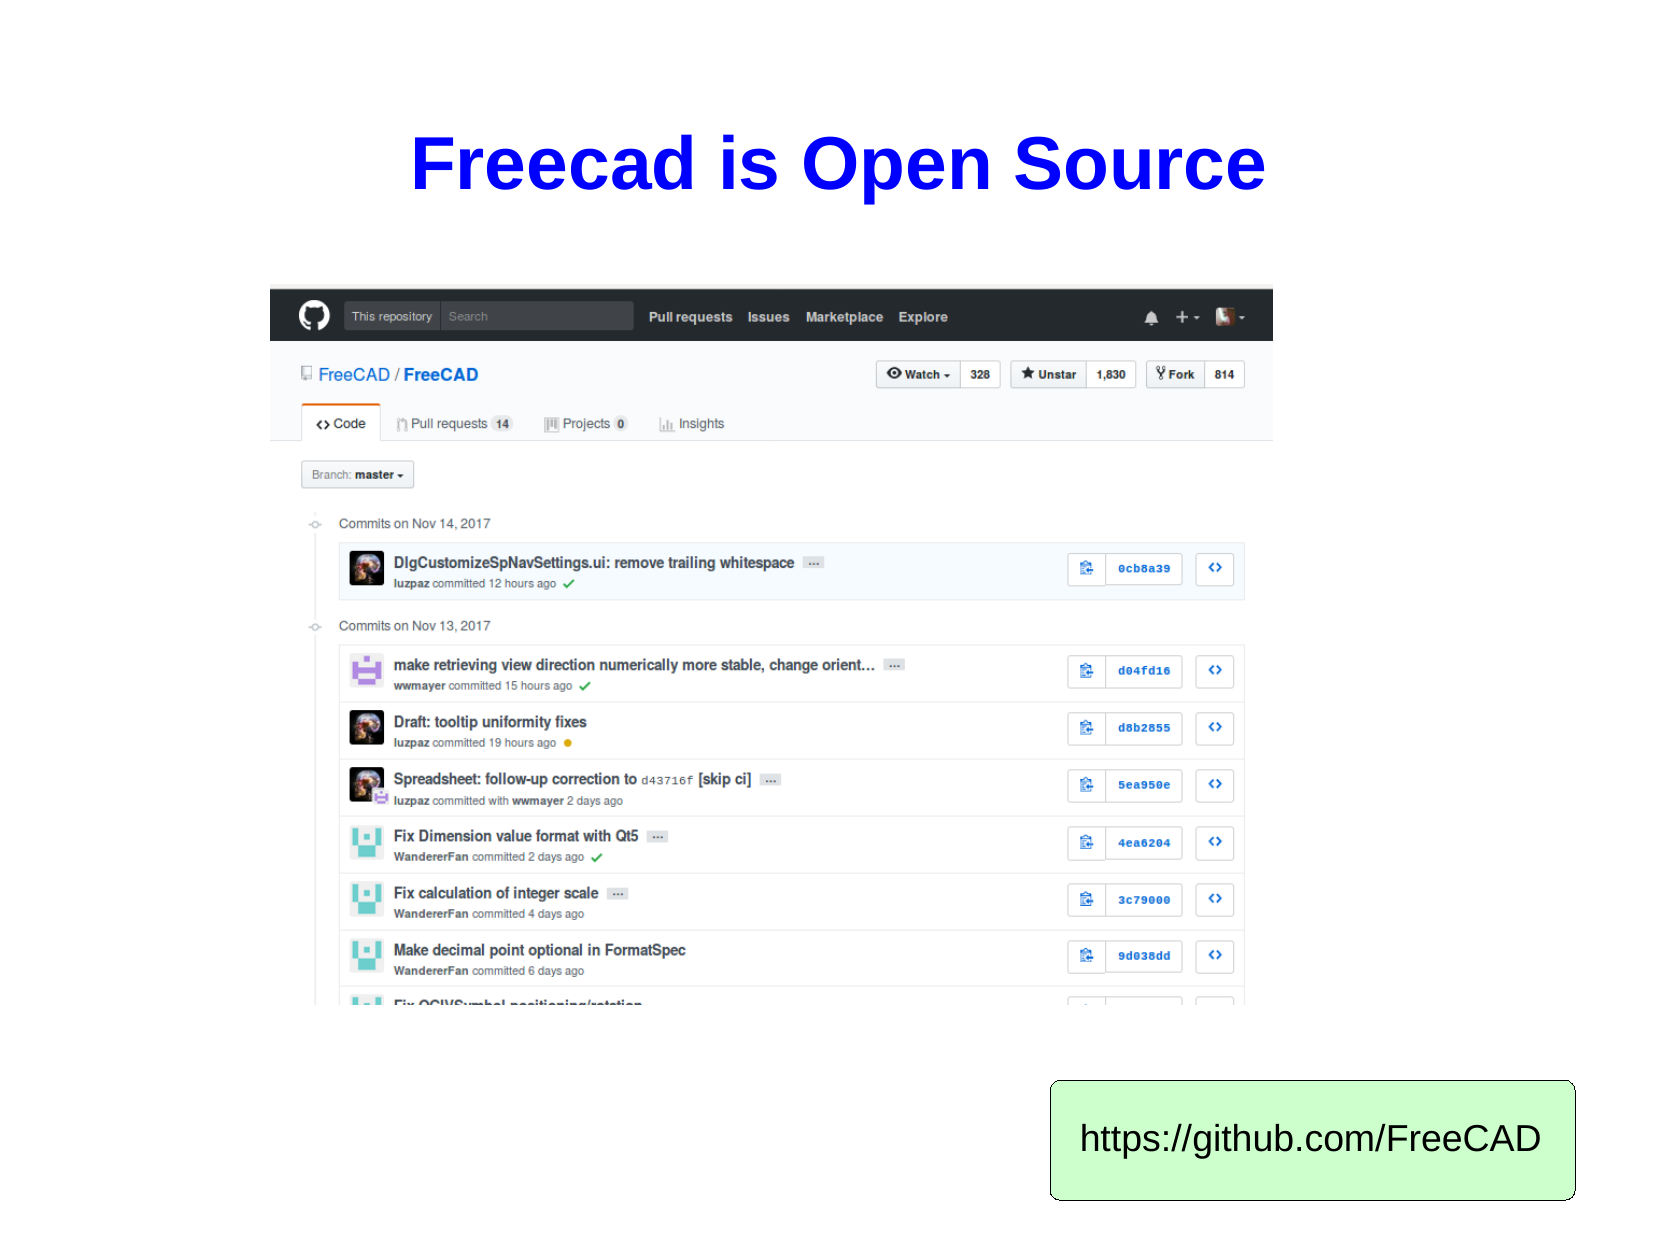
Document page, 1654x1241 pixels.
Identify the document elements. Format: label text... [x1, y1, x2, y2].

text_box [1050, 1080, 1576, 1201]
picture [270, 284, 1273, 1006]
title Freecad is Open Source [119, 102, 1560, 226]
text_box https://github.com/FreeCAD [1065, 1110, 1557, 1167]
